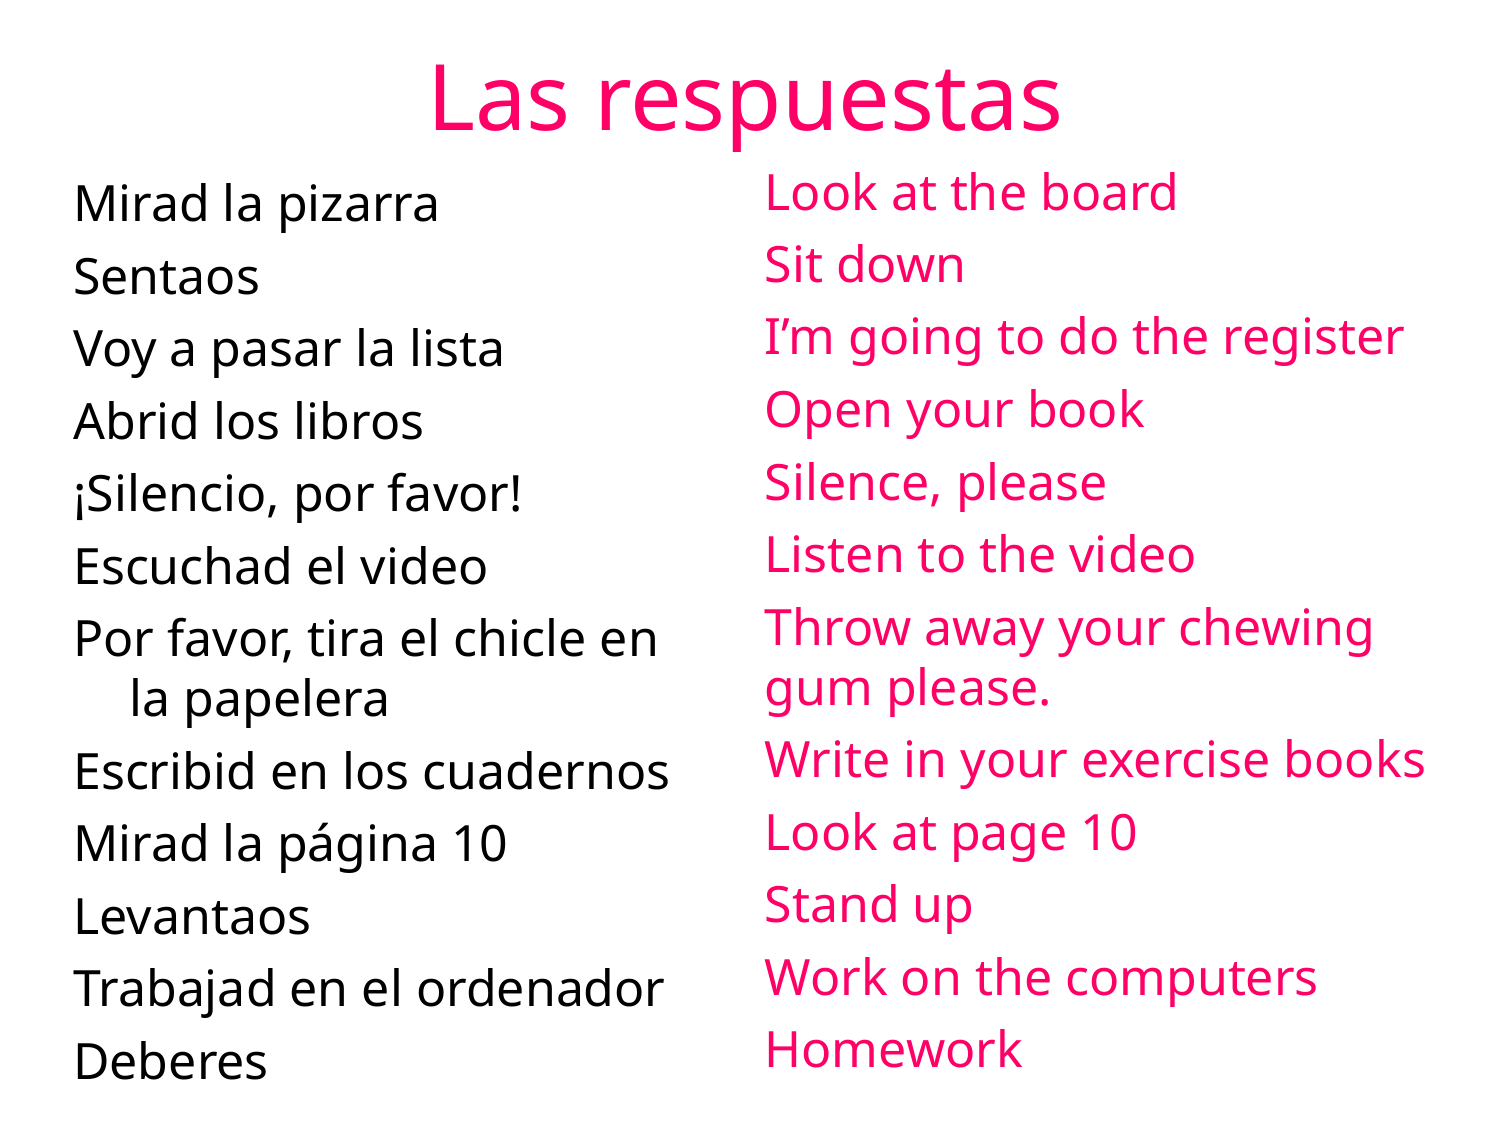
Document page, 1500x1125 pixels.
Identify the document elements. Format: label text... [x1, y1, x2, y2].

text_box Look at the board Sit down I’m going to do the register Open your book Silence, please Listen to the video Throw away your chewing gum please. Write in your exercise books Look at page 10 Stand up Work on the computers Homework [750, 152, 1465, 1085]
text_box Las respuestas [70, 0, 1421, 188]
text_box Mirad la pizarra Sentaos Voy a pasar la lista Abrid los libros ¡Silencio, por favor! Escuchad el video Por favor, tira el chicle en la papelera Escribid en los cuadernos Mirad la página 10 Levantaos Trabajad en el ordenador Deberes [58, 163, 727, 907]
